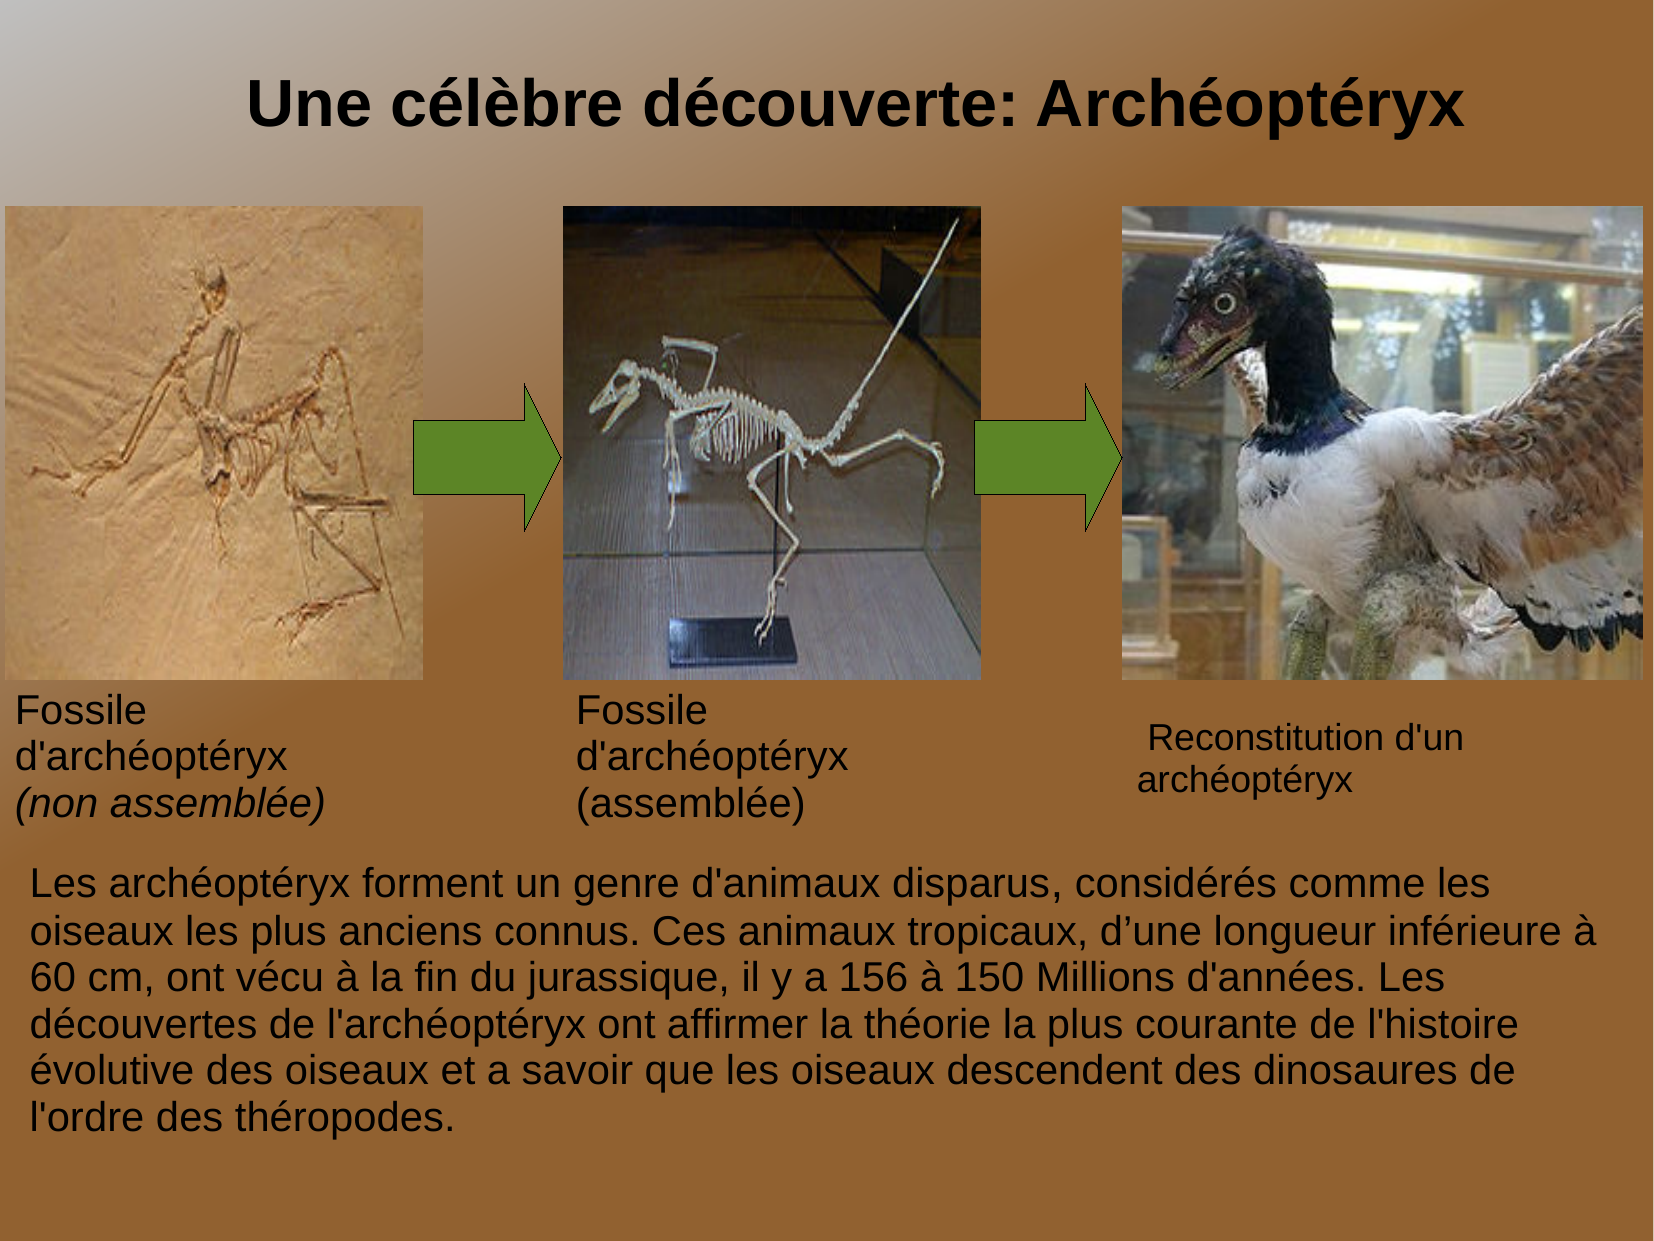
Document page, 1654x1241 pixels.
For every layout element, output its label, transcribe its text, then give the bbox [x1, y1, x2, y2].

text_box [413, 383, 562, 532]
text_box [974, 383, 1123, 532]
picture [1122, 206, 1643, 680]
text_box Fossile d'archéoptéryx (assemblée) [561, 679, 975, 835]
picture [563, 206, 981, 680]
text_box Les archéoptéryx forment un genre d'animaux disparus, considérés comme les oiseaux les plus anciens connus. Ces animaux tropicaux, d’une longueur inférieure à 60 cm, ont vécu à la fin du jurassique, il y a 156 à 150 Millions d'années. Les découvertes de l'archéoptéryx ont affirmer la théorie la plus courante de l'histoire évolutive des oiseaux et a savoir que les oiseaux descendent des dinosaures de l'ordre des théropodes. [29, 856, 1625, 1241]
picture [5, 206, 423, 680]
text_box Fossile d'archéoptéryx (non assemblée) [0, 679, 384, 834]
text_box Une célèbre découverte: Archéoptéryx [118, 59, 1595, 149]
text_box Reconstitution d'un archéoptéryx [1122, 708, 1625, 818]
